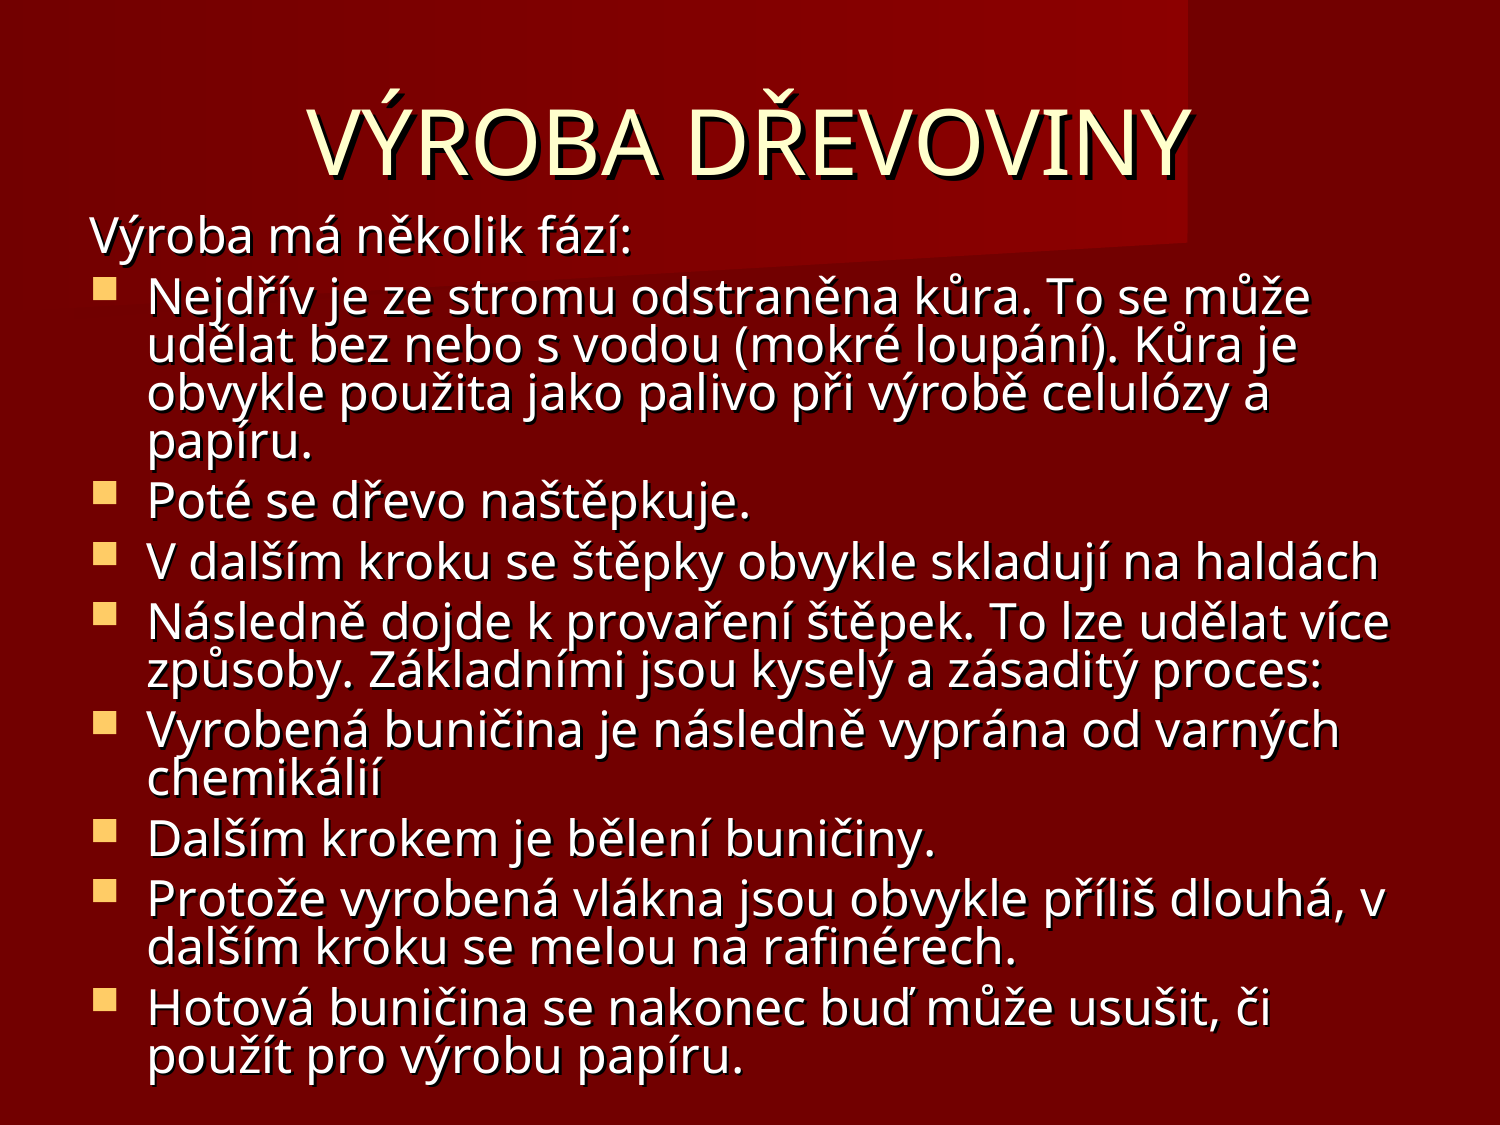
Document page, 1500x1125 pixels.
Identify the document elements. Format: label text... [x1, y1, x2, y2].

list Výroba má několik fází: Nejdřív je ze stromu odstraněna kůra. To se může udělat bez nebo s vodou (mokré loupání). Kůra je obvykle použita jako palivo při výrobě celulózy a papíru. Poté se dřevo naštěpkuje. V dalším kroku se štěpky obvykle skladují na haldách Následně dojde k provaření štěpek. To lze udělat více způsoby. Základními jsou kyselý a zásaditý proces: Vyrobená buničina je následně vyprána od varných chemikálií Dalším krokem je bělení buničiny. Protože vyrobená vlákna jsou obvykle příliš dlouhá, v dalším kroku se melou na rafinérech. Hotová buničina se nakonec buď může usušit, či použít pro výrobu papíru. [75, 208, 1426, 1103]
title VÝROBA DŘEVOVINY [75, 45, 1426, 208]
